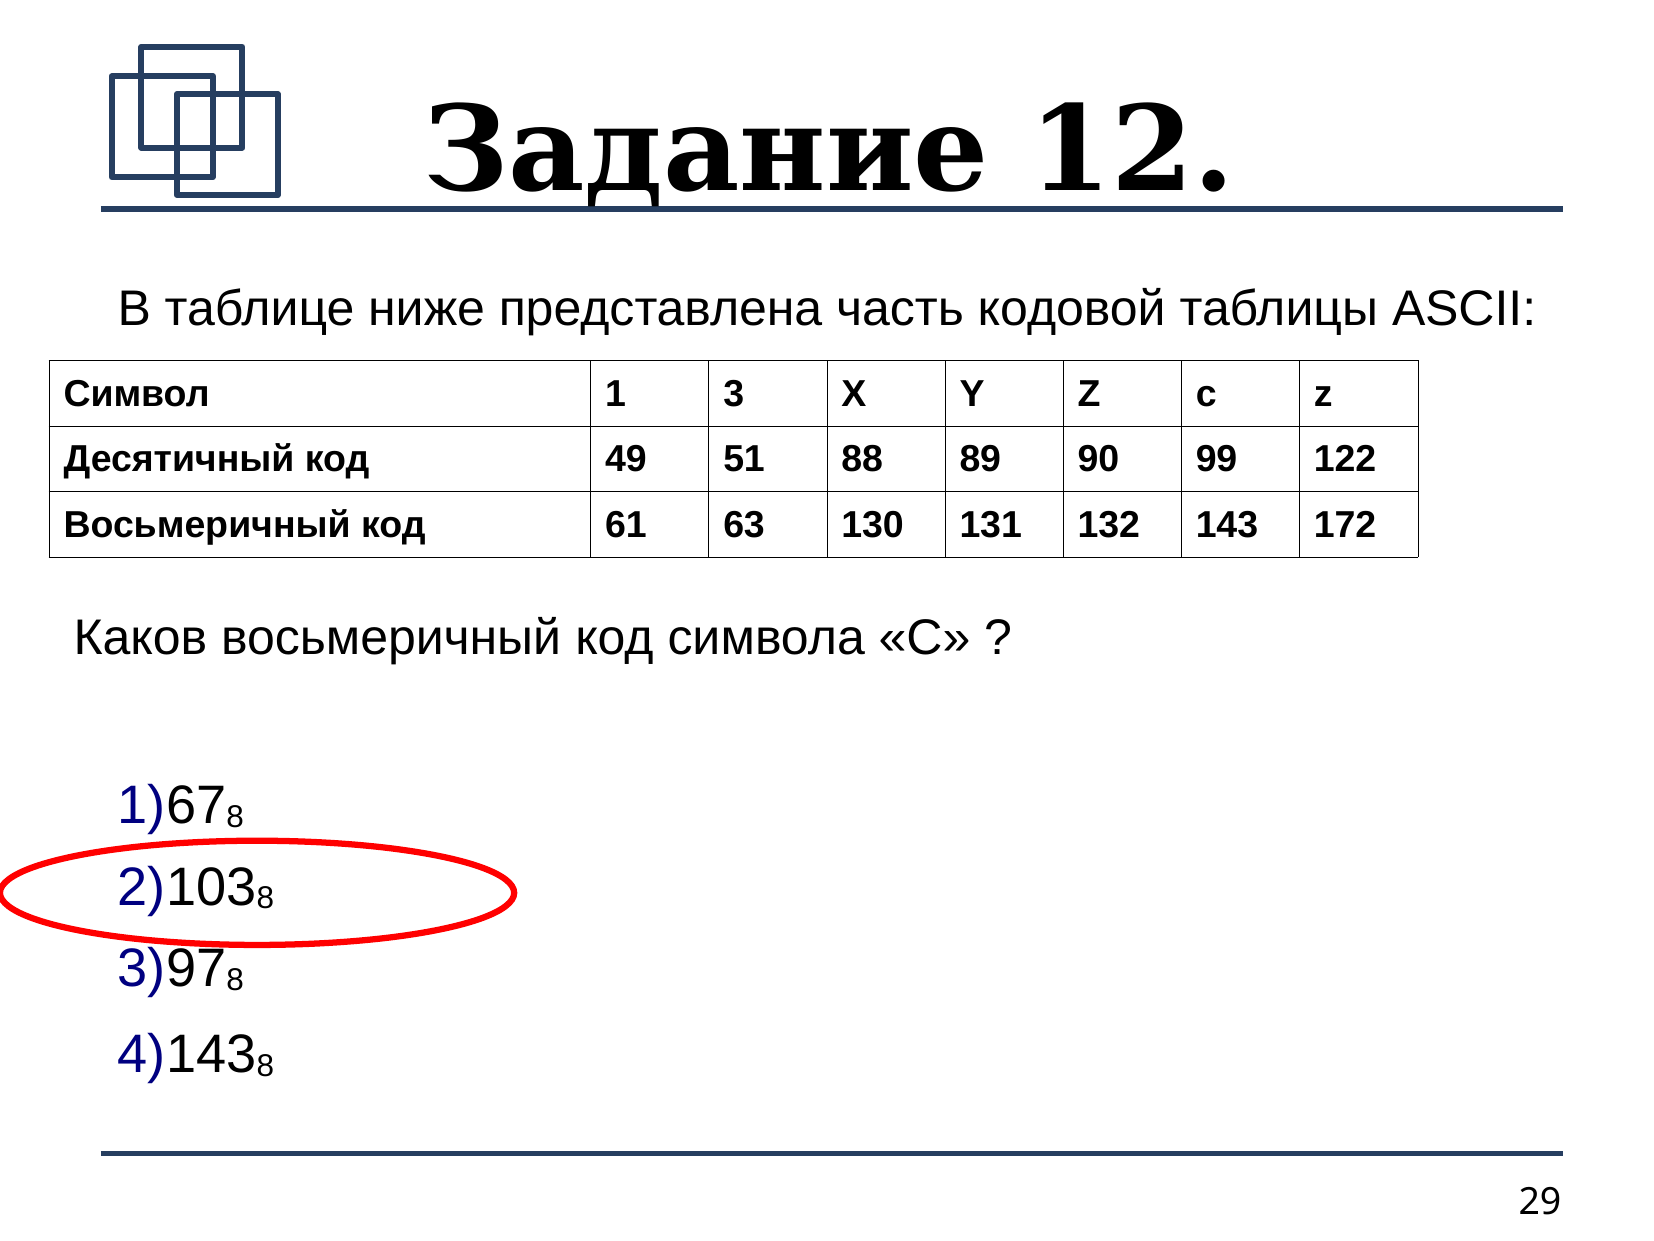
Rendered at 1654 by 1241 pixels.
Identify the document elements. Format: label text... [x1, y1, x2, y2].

table_cell 89 [946, 427, 1063, 491]
table_cell 130 [828, 492, 945, 557]
table_header Y [946, 361, 1063, 426]
table_header c [1182, 361, 1299, 426]
table_cell 132 [1064, 492, 1181, 557]
table_cell 143 [1182, 492, 1299, 557]
table_header 1 [591, 361, 708, 426]
text_box В таблице ниже представлена часть кодовой таблицы ASCII: Каков восьмеричный код символа «C» ? 678 1038 978 1438 [58, 268, 1609, 1194]
table_cell 172 [1300, 492, 1418, 557]
table_header 3 [709, 361, 827, 426]
text_box В таблице ниже представлена часть кодовой таблицы ASCII: Каков восьмеричный код символа «C» ? 678 1038 978 1438 [58, 844, 510, 941]
table_cell 61 [591, 492, 708, 557]
table_cell 63 [709, 492, 827, 557]
table_cell Десятичный код [50, 427, 590, 491]
table_cell 122 [1300, 427, 1418, 491]
table_cell 131 [946, 492, 1063, 557]
table_cell Восьмеричный код [50, 492, 590, 557]
table_header z [1300, 361, 1418, 426]
table_cell 88 [828, 427, 945, 491]
title Задание 12. [82, 64, 1571, 268]
table_cell 99 [1182, 427, 1299, 491]
table_cell 51 [709, 427, 827, 491]
table_cell 90 [1064, 427, 1181, 491]
table_header Символ [50, 361, 590, 426]
table_cell 49 [591, 427, 708, 491]
table_header X [828, 361, 945, 426]
table_header Z [1064, 361, 1181, 426]
